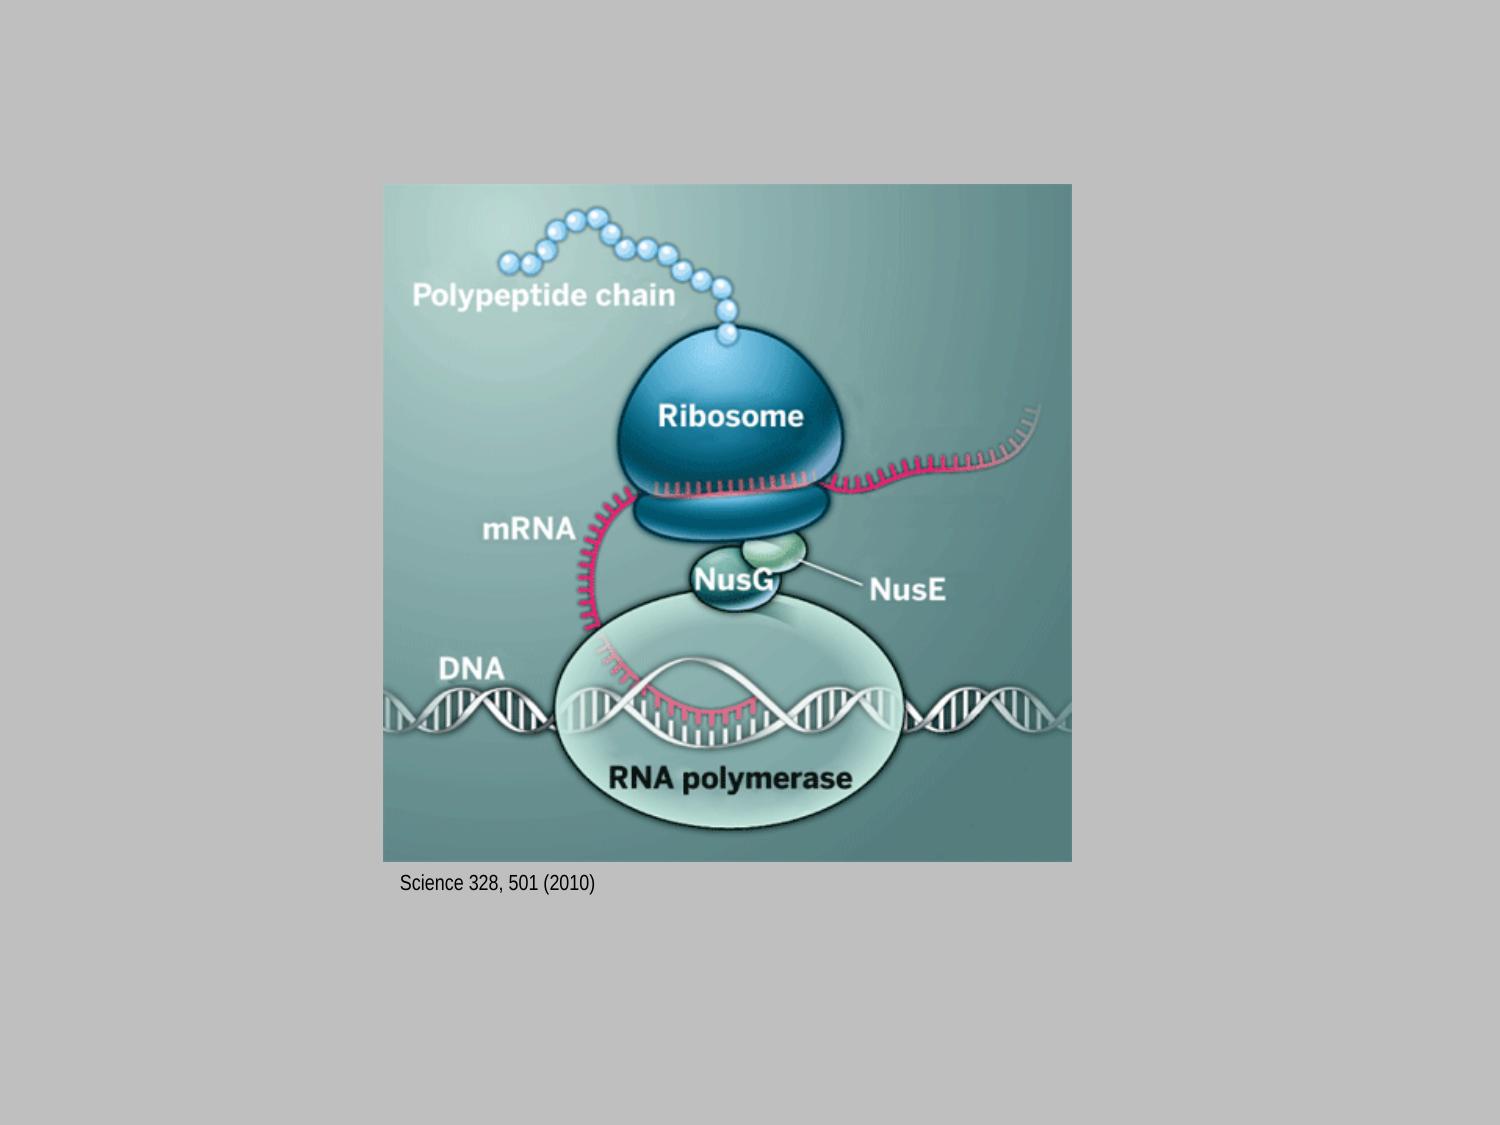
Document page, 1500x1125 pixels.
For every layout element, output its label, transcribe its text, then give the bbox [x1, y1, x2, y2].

picture [383, 184, 1072, 862]
text_box Science 328, 501 (2010) [385, 861, 611, 903]
